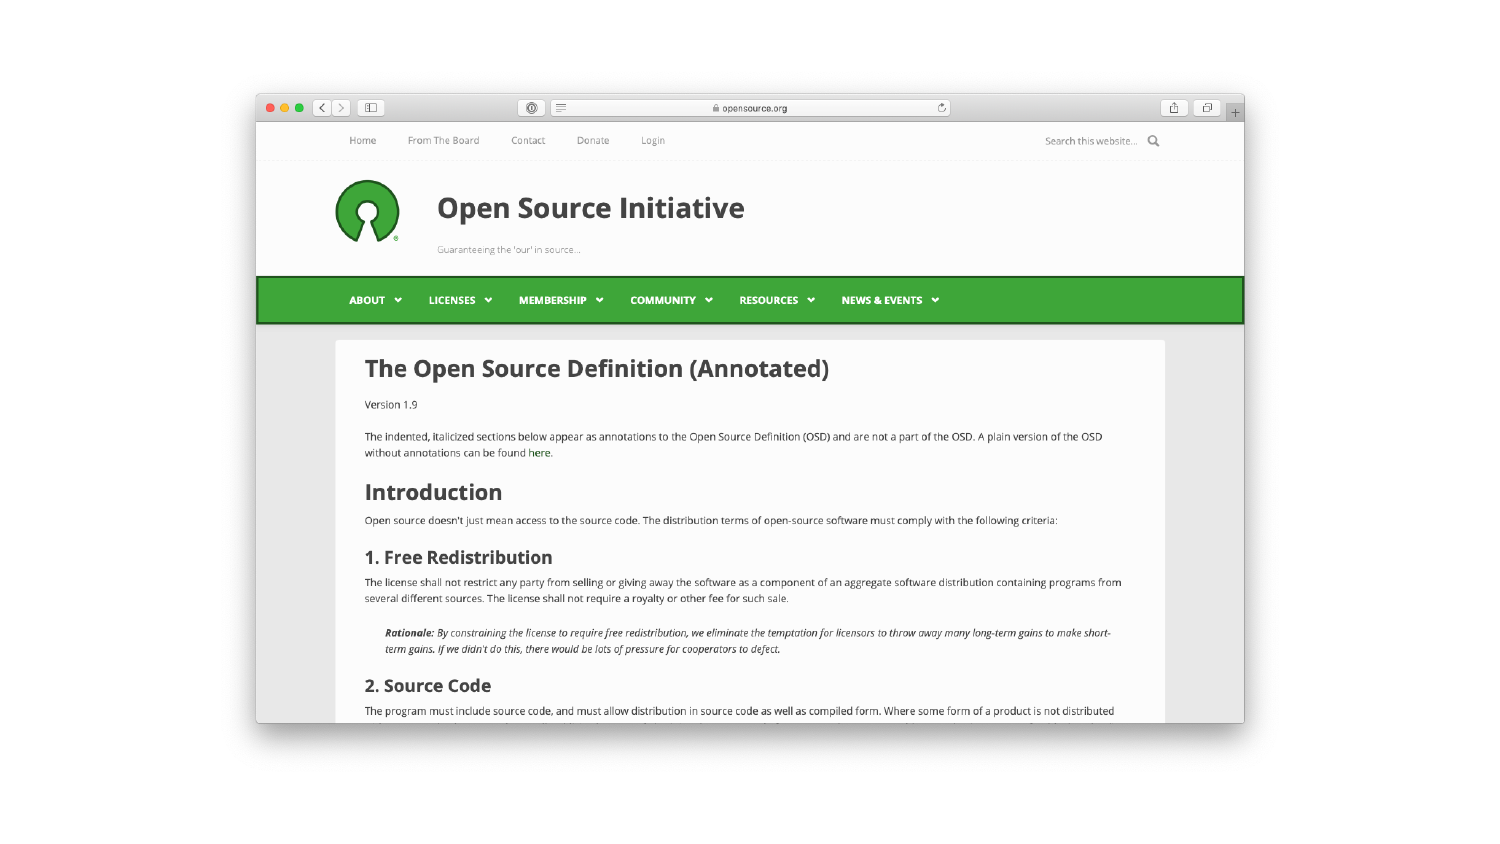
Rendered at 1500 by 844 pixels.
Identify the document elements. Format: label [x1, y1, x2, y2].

picture [215, 66, 1285, 777]
